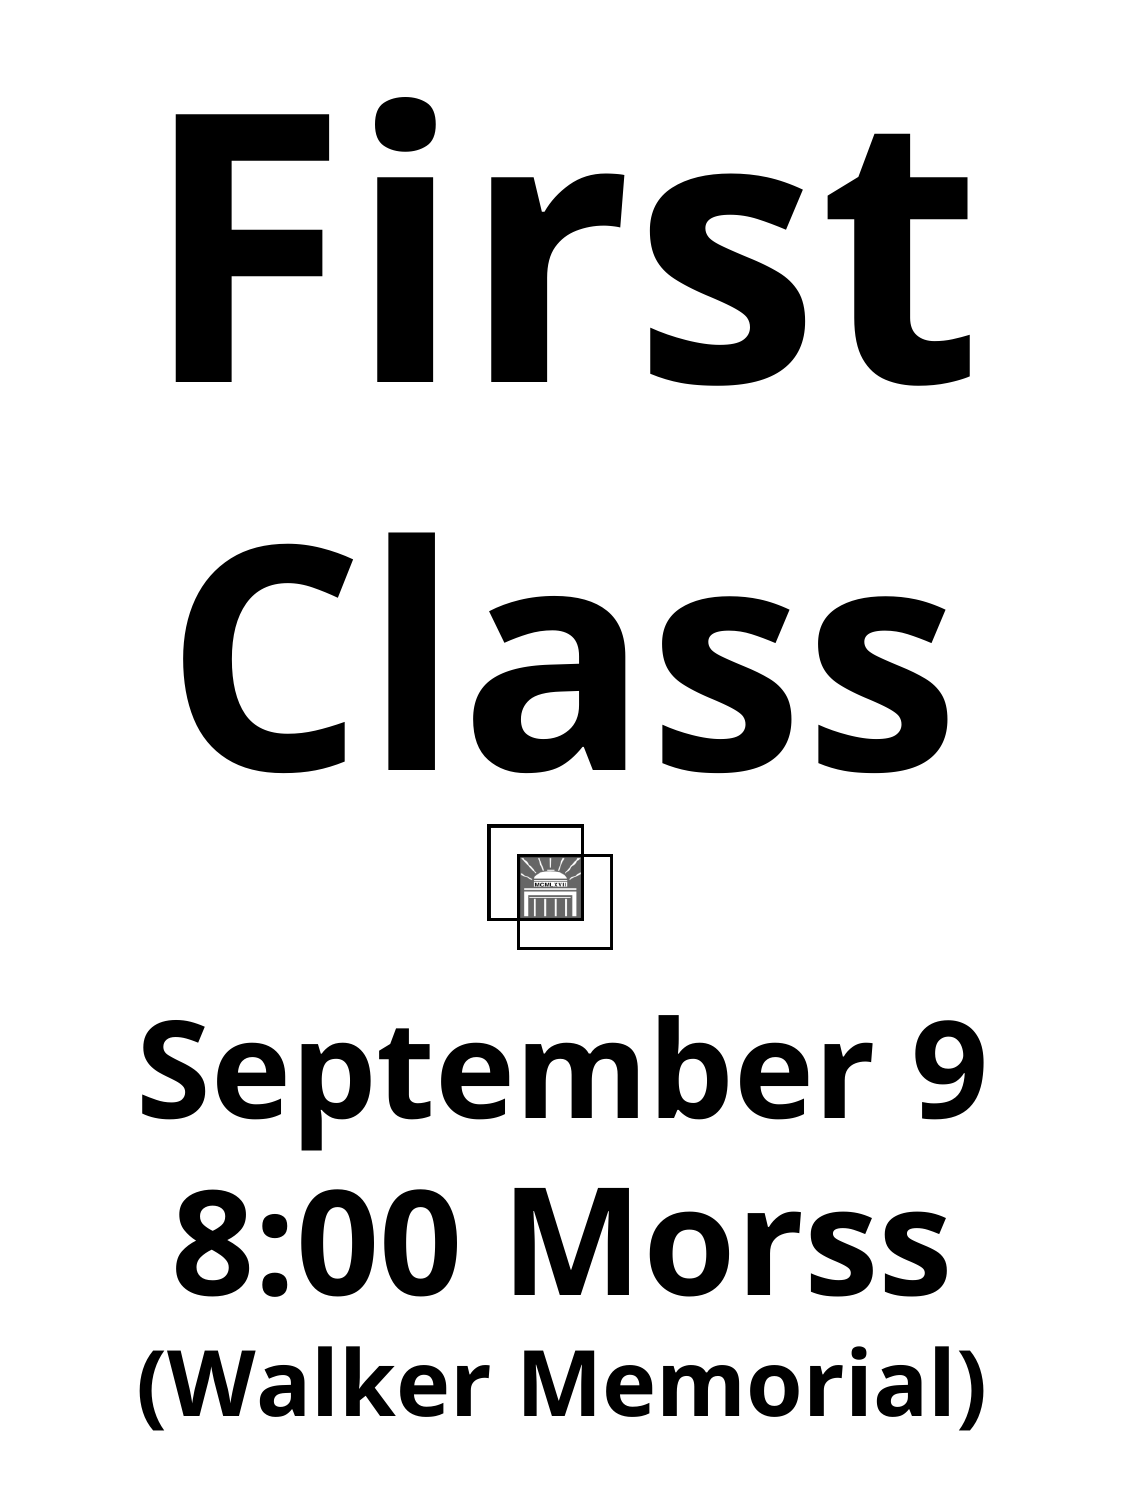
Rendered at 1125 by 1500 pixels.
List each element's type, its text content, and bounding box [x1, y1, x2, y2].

text_box First Class September 9 8:00 Morss (Walker Memorial) [0, 0, 1125, 1443]
picture [487, 824, 613, 950]
